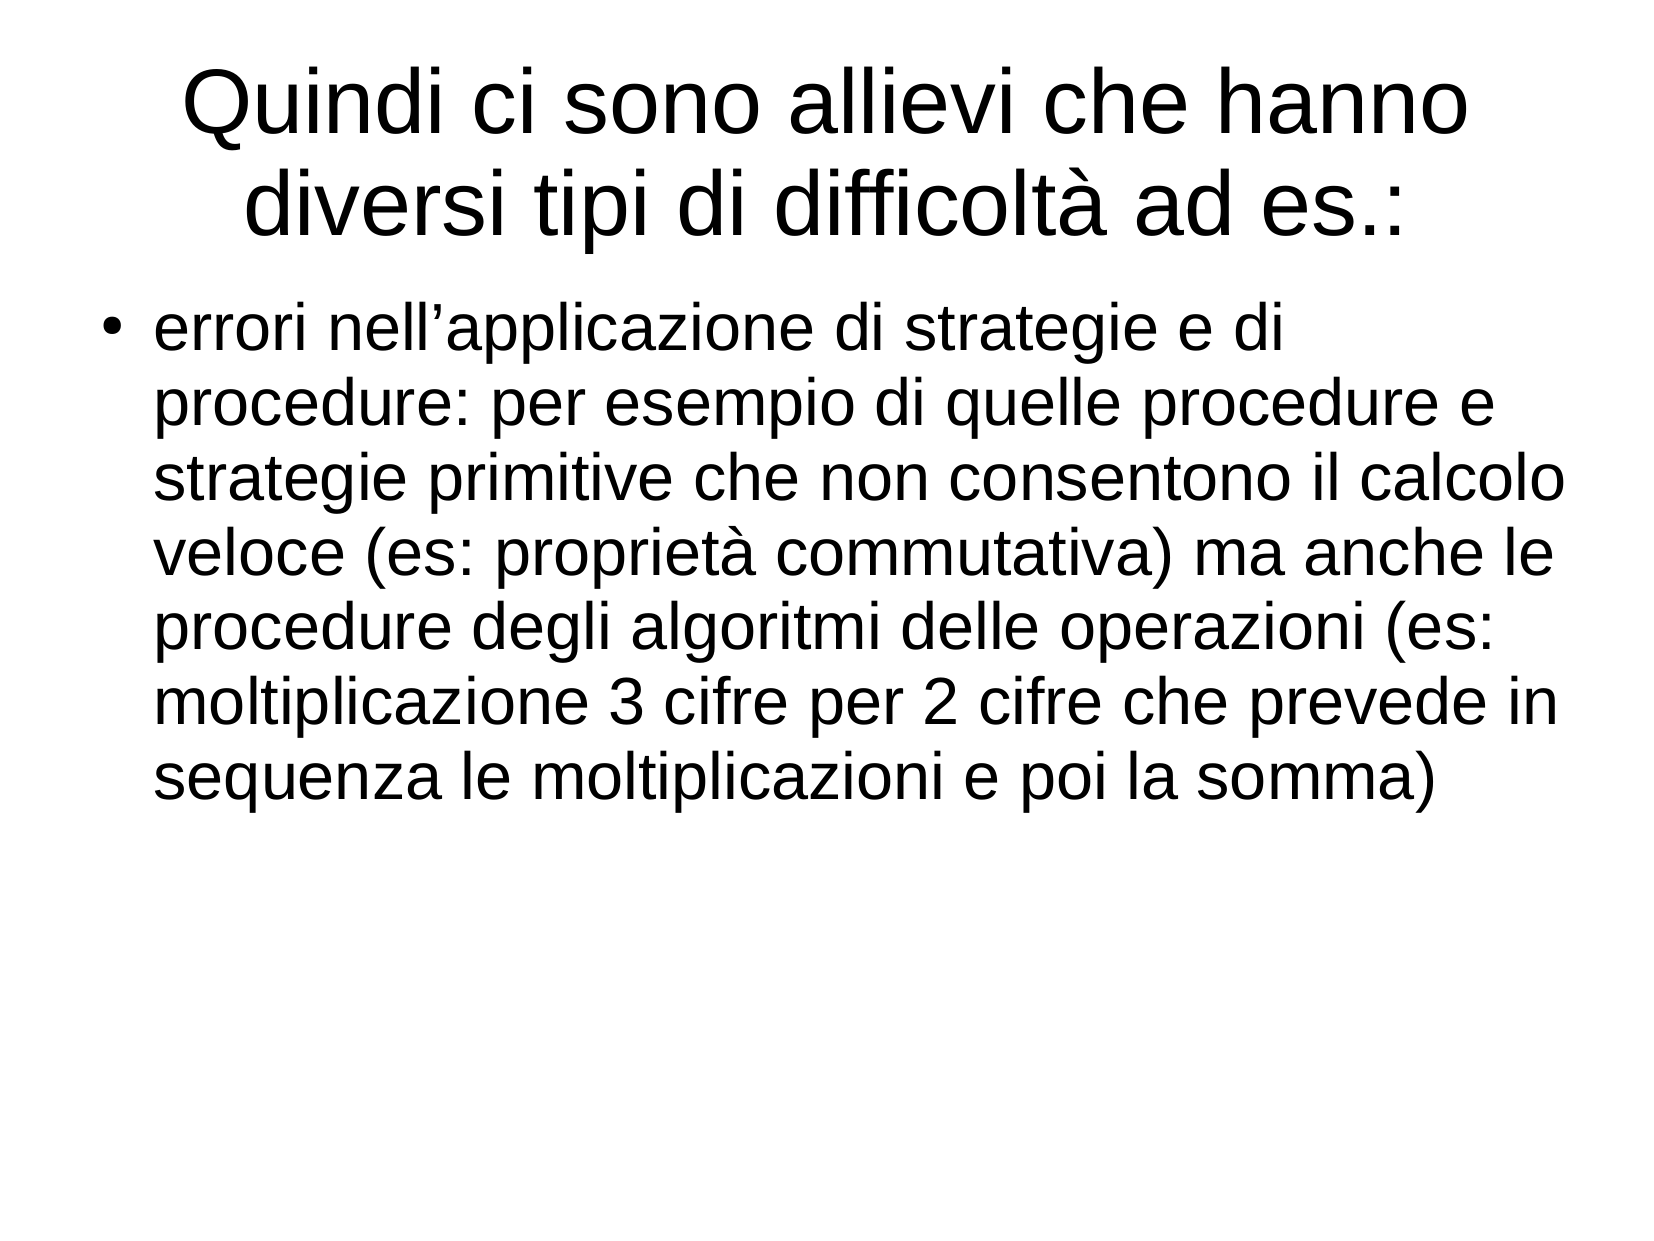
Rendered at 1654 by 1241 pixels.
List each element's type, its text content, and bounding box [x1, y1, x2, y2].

title Quindi ci sono allievi che hanno diversi tipi di difficoltà ad es.: [82, 49, 1571, 257]
list errori nell’applicazione di strategie e di procedure: per esempio di quelle procedure e strategie primitive che non consentono il calcolo veloce (es: proprietà commutativa) ma anche le procedure degli algoritmi delle operazioni (es: moltiplicazione 3 cifre per 2 cifre che prevede in sequenza le moltiplicazioni e poi la somma) [82, 290, 1571, 1010]
